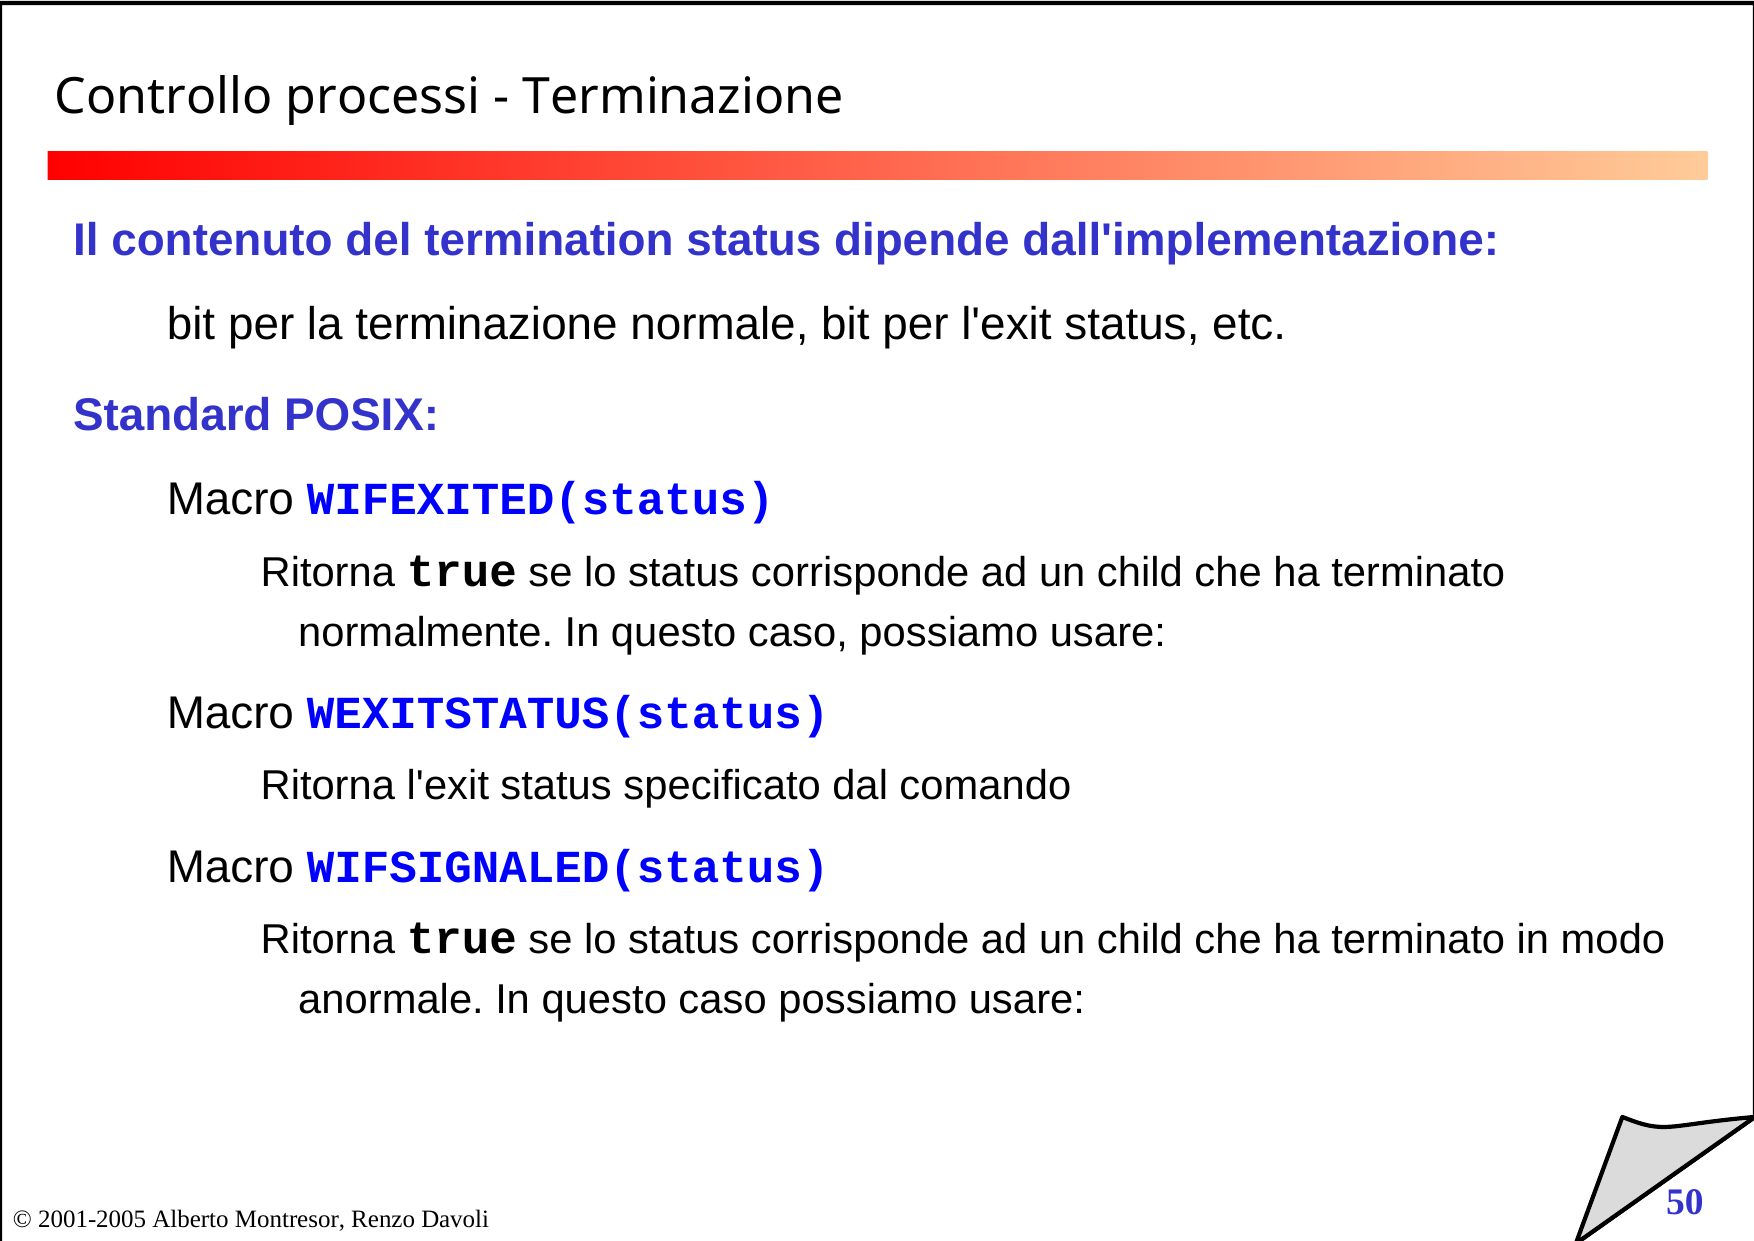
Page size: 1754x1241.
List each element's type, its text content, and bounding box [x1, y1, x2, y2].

list Il contenuto del termination status dipende dall'implementazione: bit per la terminazione normale, bit per l'exit status, etc. Standard POSIX: Macro WIFEXITED(status) Ritorna true se lo status corrisponde ad un child che ha terminato normalmente. In questo caso, possiamo usare: Macro WEXITSTATUS(status) Ritorna l'exit status specificato dal comando Macro WIFSIGNALED(status) Ritorna true se lo status corrisponde ad un child che ha terminato in modo anormale. In questo caso possiamo usare: [58, 206, 1696, 1179]
title Controllo processi - Terminazione [40, 49, 1714, 144]
